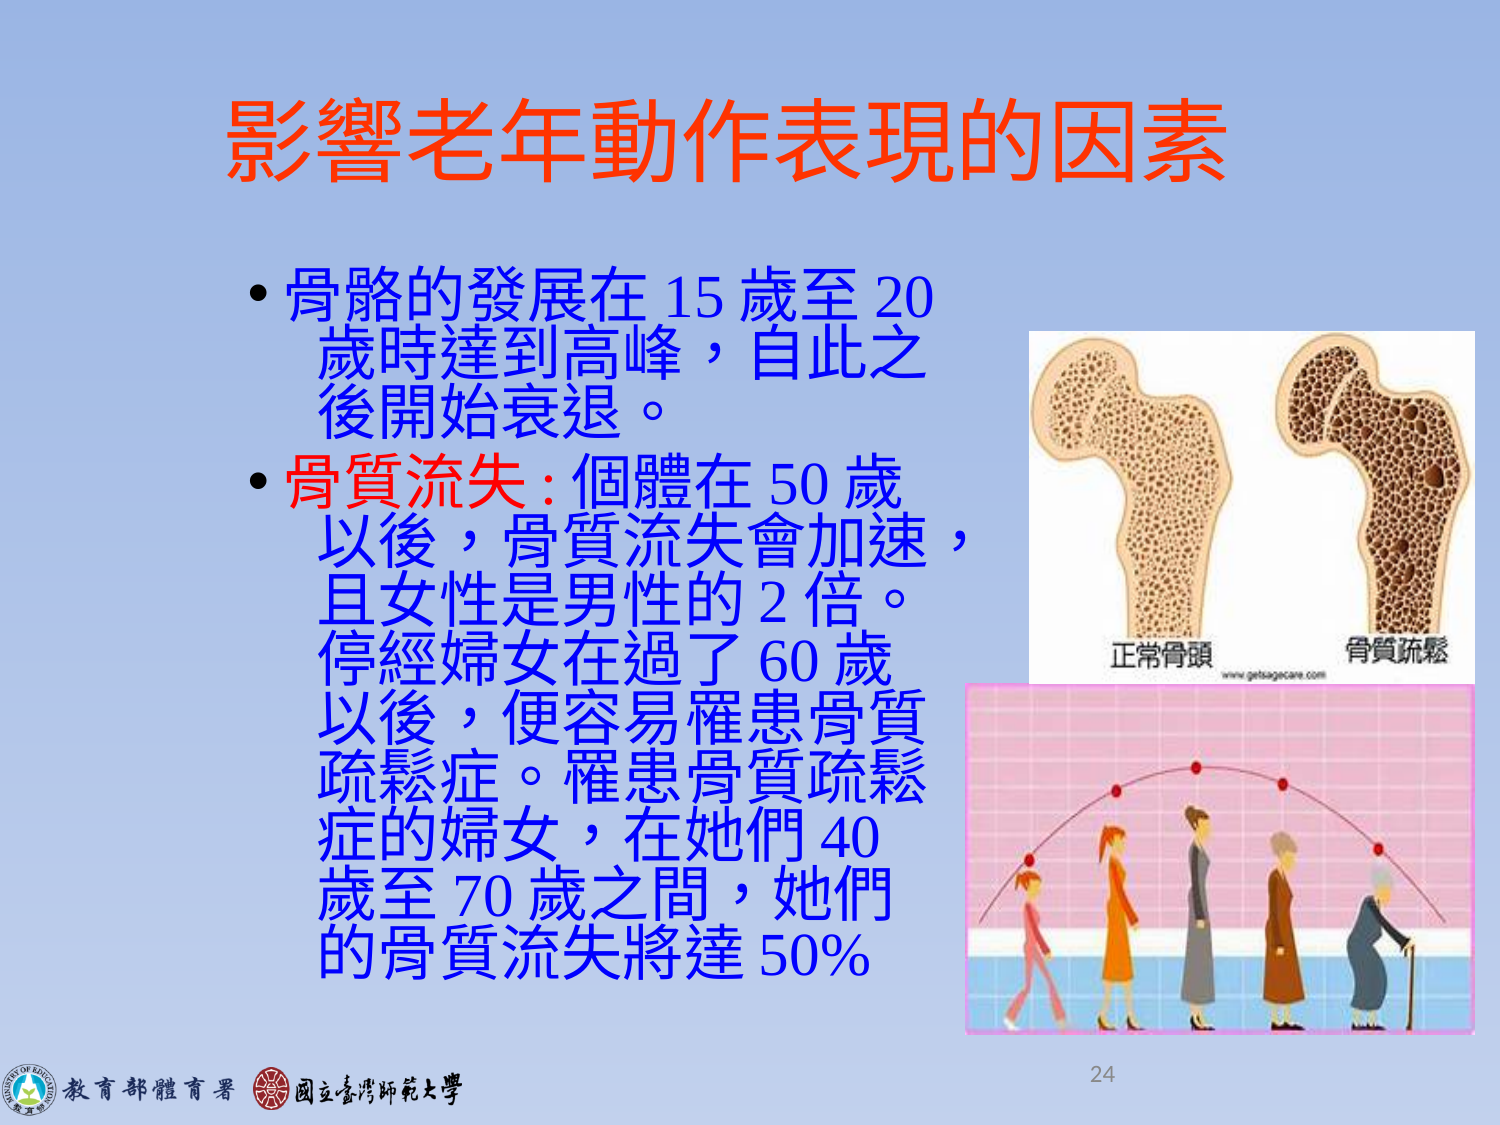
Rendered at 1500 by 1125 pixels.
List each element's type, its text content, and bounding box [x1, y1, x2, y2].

text_box [1074, 1042, 1426, 1103]
list 骨骼的發展在15歲至20歲時達到高峰，自此之後開始衰退。 骨質流失:個體在50歲以後，骨質流失會加速，且女性是男性的2倍。 停經婦女在過了60歲以後，便容易罹患骨質疏鬆症。罹患骨質疏鬆症的婦女，在她們40歲至70歲之間，她們的骨質流失將達50% [0, 262, 966, 1005]
title 影響老年動作表現的因素 [75, 45, 1426, 233]
picture [965, 331, 1475, 1035]
